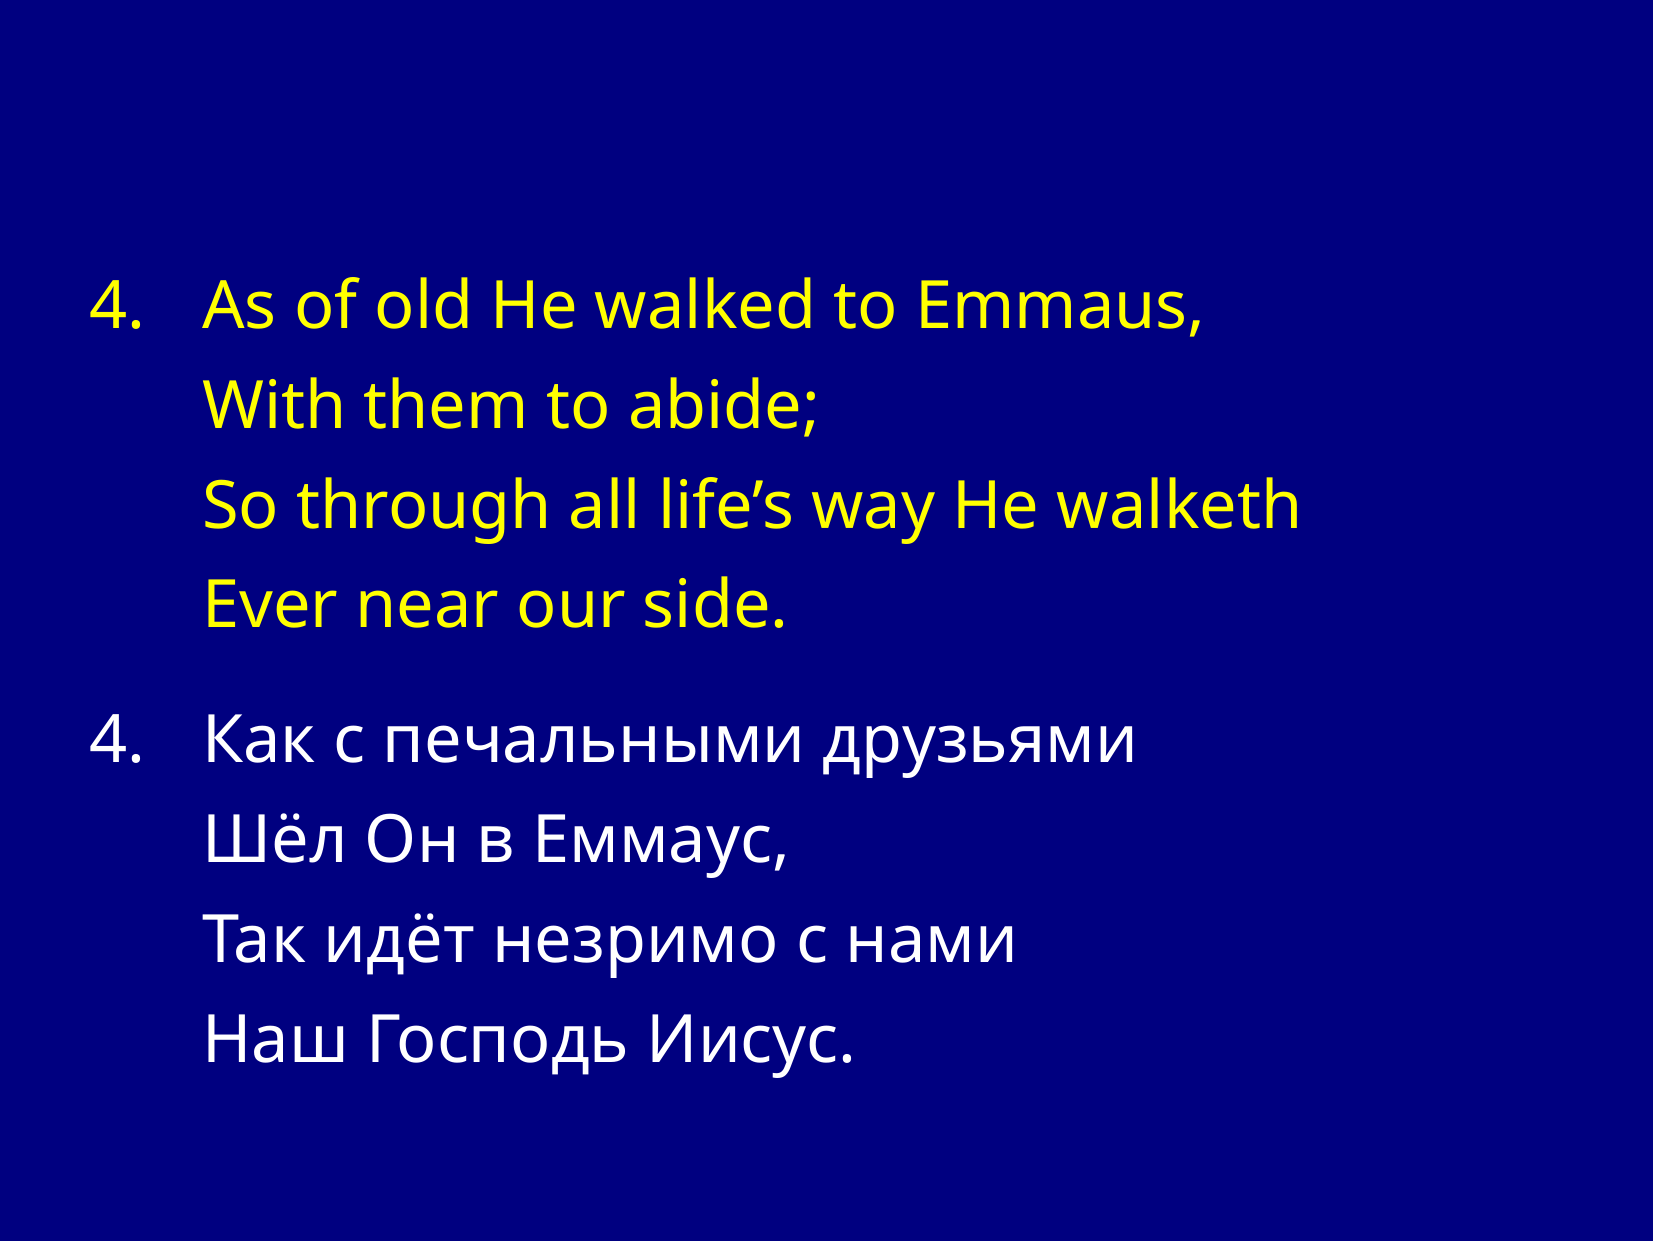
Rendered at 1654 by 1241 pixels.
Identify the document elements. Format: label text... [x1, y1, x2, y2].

text_box 4. As of old He walked to Emmaus, With them to abide; So through all life’s way He walketh Ever near our side. [75, 150, 1576, 638]
text_box 4. Как с печальными друзьями Шёл Он в Еммаус, Так идёт незримо с нами Наш Господь Иисус. [75, 675, 1576, 1163]
